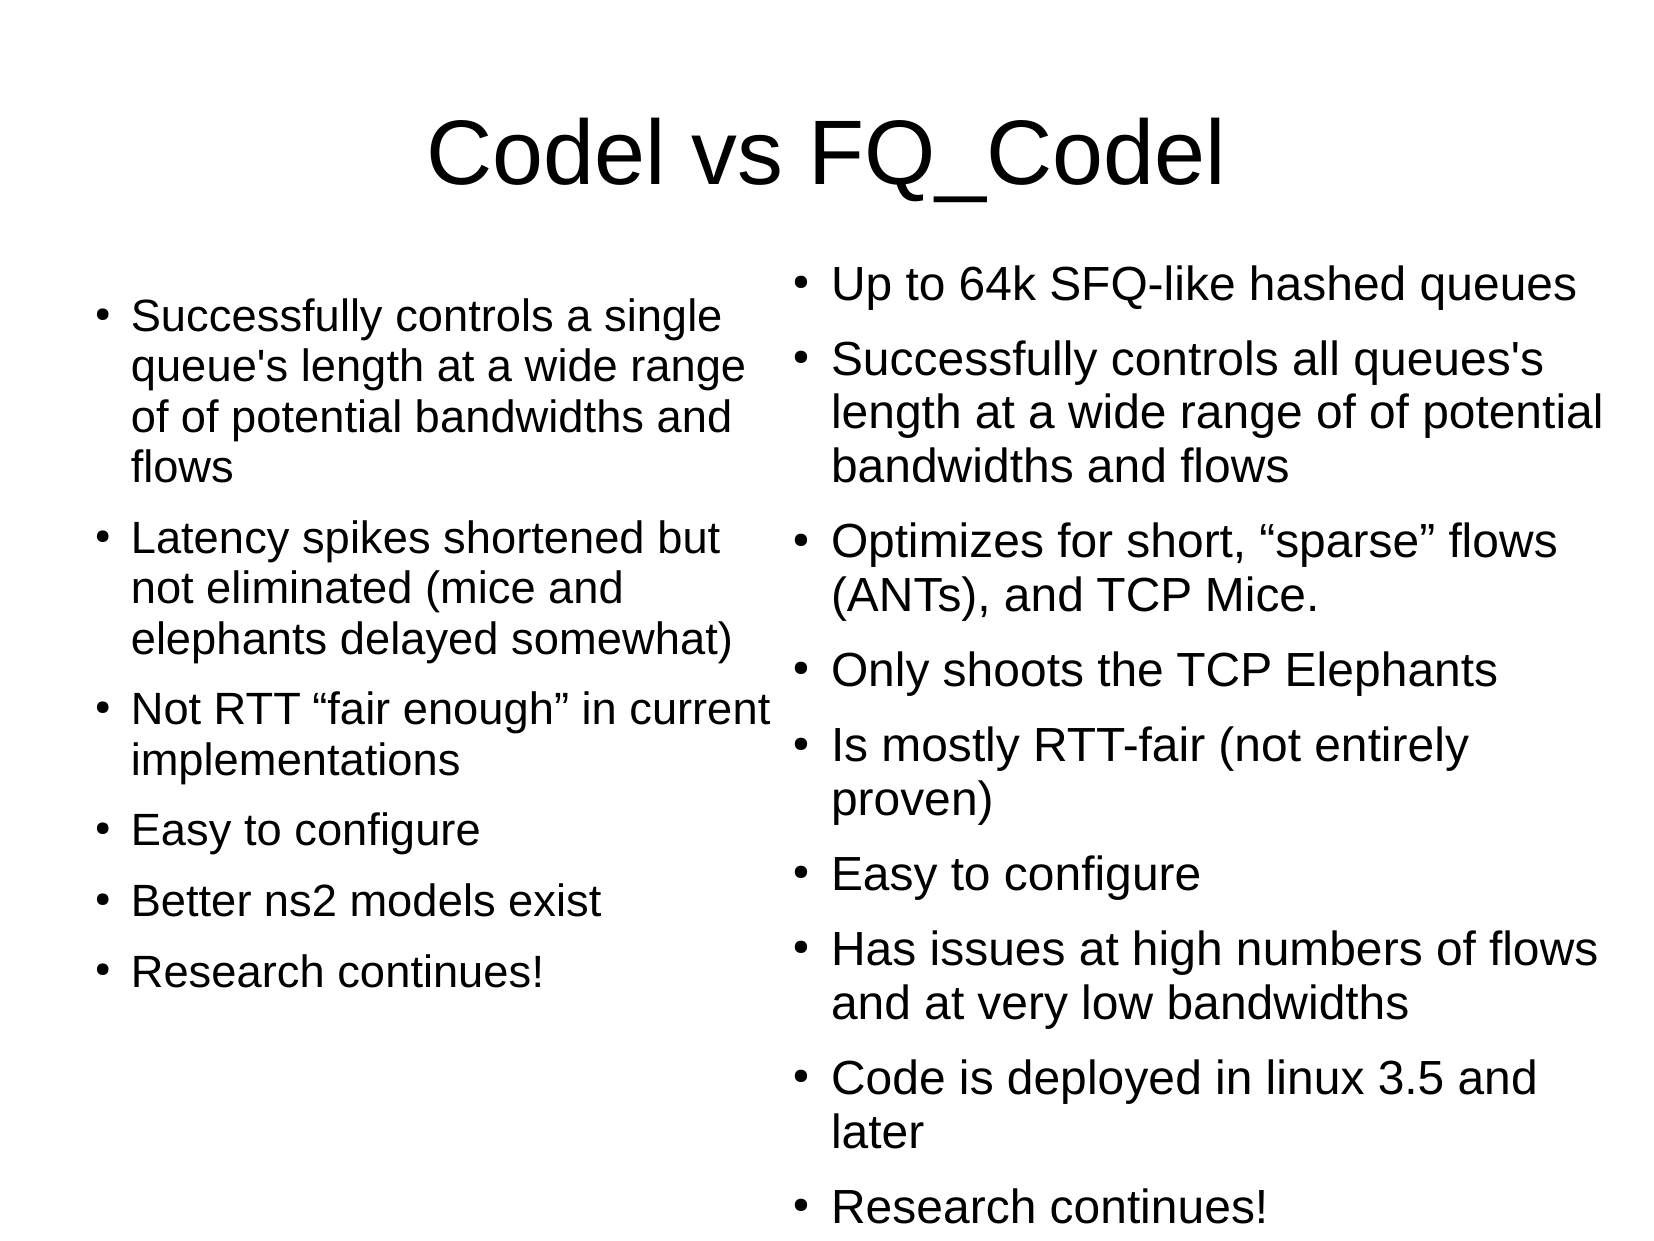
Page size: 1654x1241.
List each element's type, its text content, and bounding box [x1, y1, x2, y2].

list Up to 64k SFQ-like hashed queues Successfully controls all queues's length at a wide range of of potential bandwidths and flows Optimizes for short, “sparse” flows (ANTs), and TCP Mice. Only shoots the TCP Elephants Is mostly RTT-fair (not entirely proven) Easy to configure Has issues at high numbers of flows and at very low bandwidths Code is deployed in linux 3.5 and later Research continues! [780, 256, 1630, 1241]
title Codel vs FQ_Codel [82, 49, 1571, 257]
list Successfully controls a single queue's length at a wide range of of potential bandwidths and flows Latency spikes shortened but not eliminated (mice and elephants delayed somewhat) Not RTT “fair enough” in current implementations Easy to configure Better ns2 models exist Research continues! [82, 290, 780, 1010]
